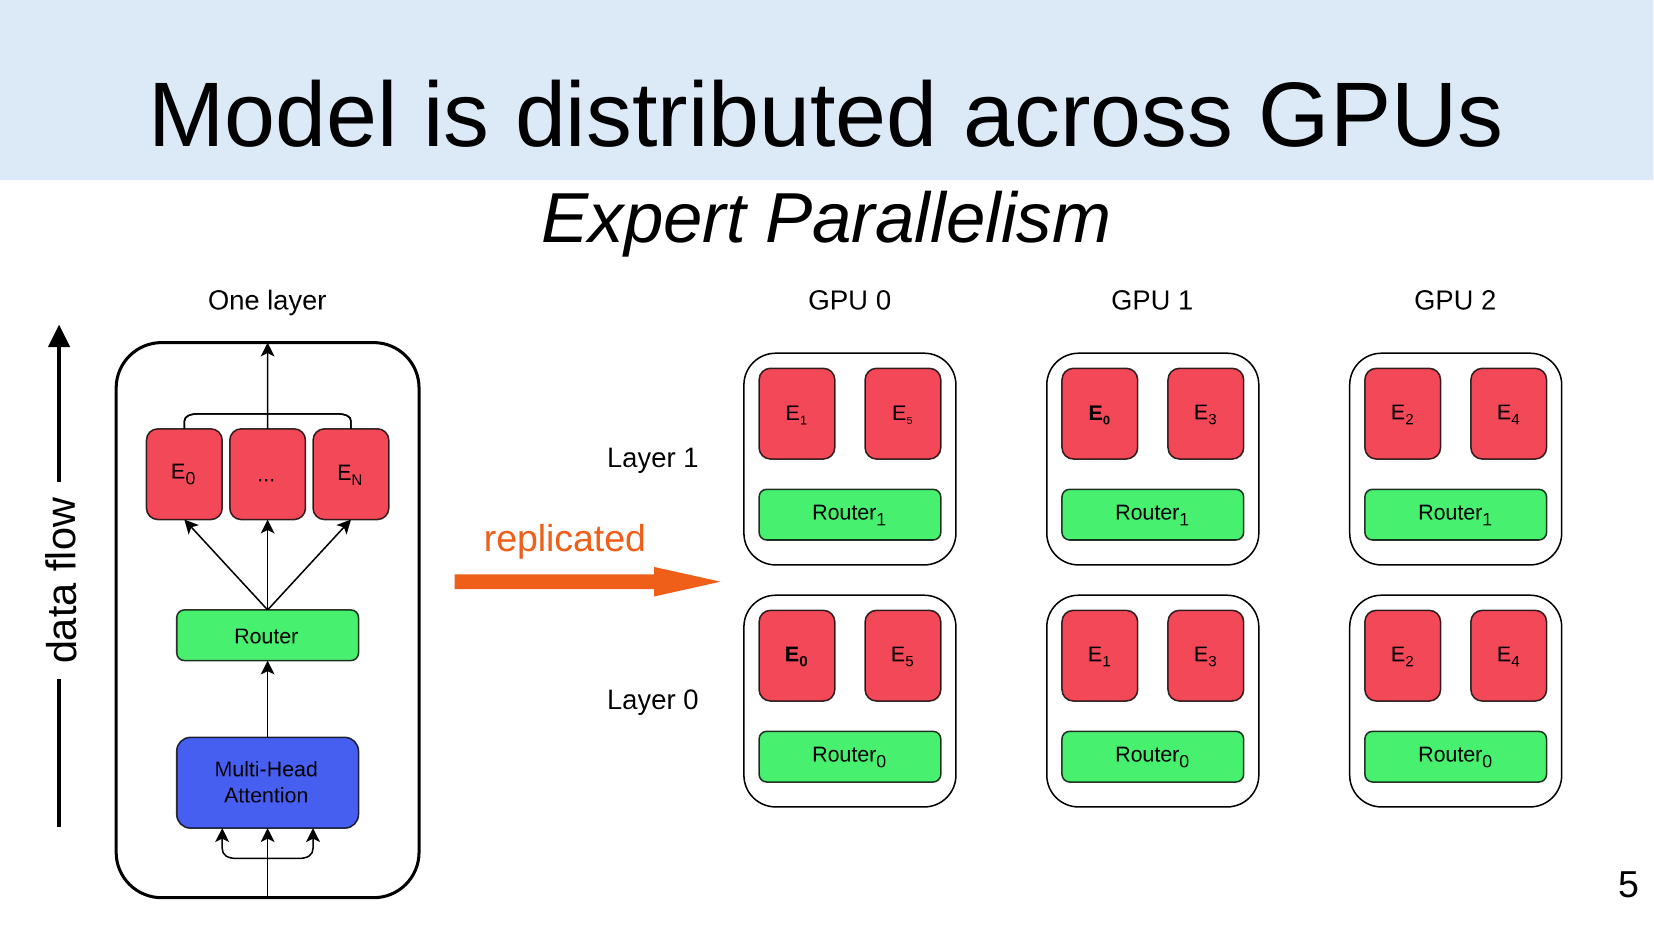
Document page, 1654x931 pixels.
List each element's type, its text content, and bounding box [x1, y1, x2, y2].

picture [113, 277, 1564, 931]
title Model is distributed across GPUs [82, 37, 1571, 193]
text_box Expert Parallelism [526, 171, 1127, 266]
text_box [0, 0, 1654, 180]
text_box data flow [29, 481, 93, 680]
text_box <number> [1452, 856, 1654, 927]
